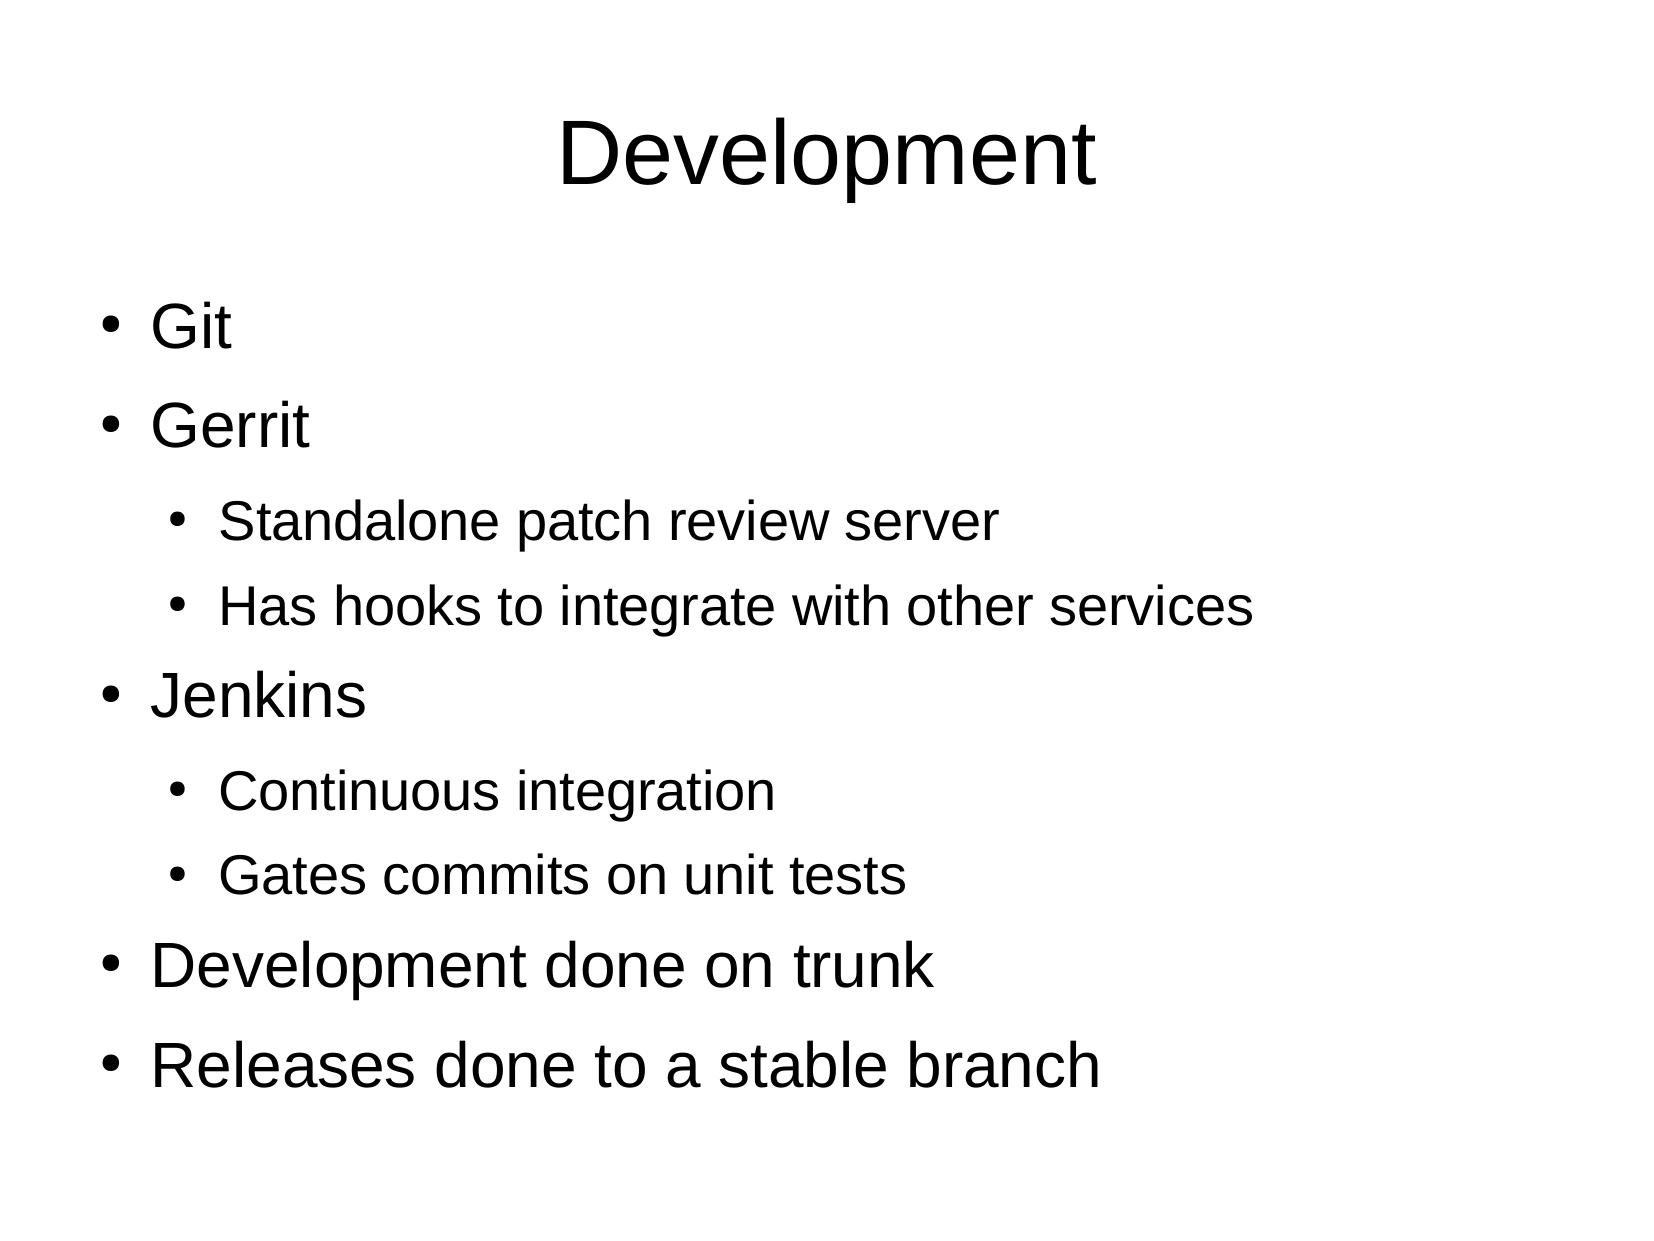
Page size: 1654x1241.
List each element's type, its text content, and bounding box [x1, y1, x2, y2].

list Git Gerrit Standalone patch review server Has hooks to integrate with other services Jenkins Continuous integration Gates commits on unit tests Development done on trunk Releases done to a stable branch [82, 290, 1571, 1109]
title Development [82, 49, 1571, 257]
